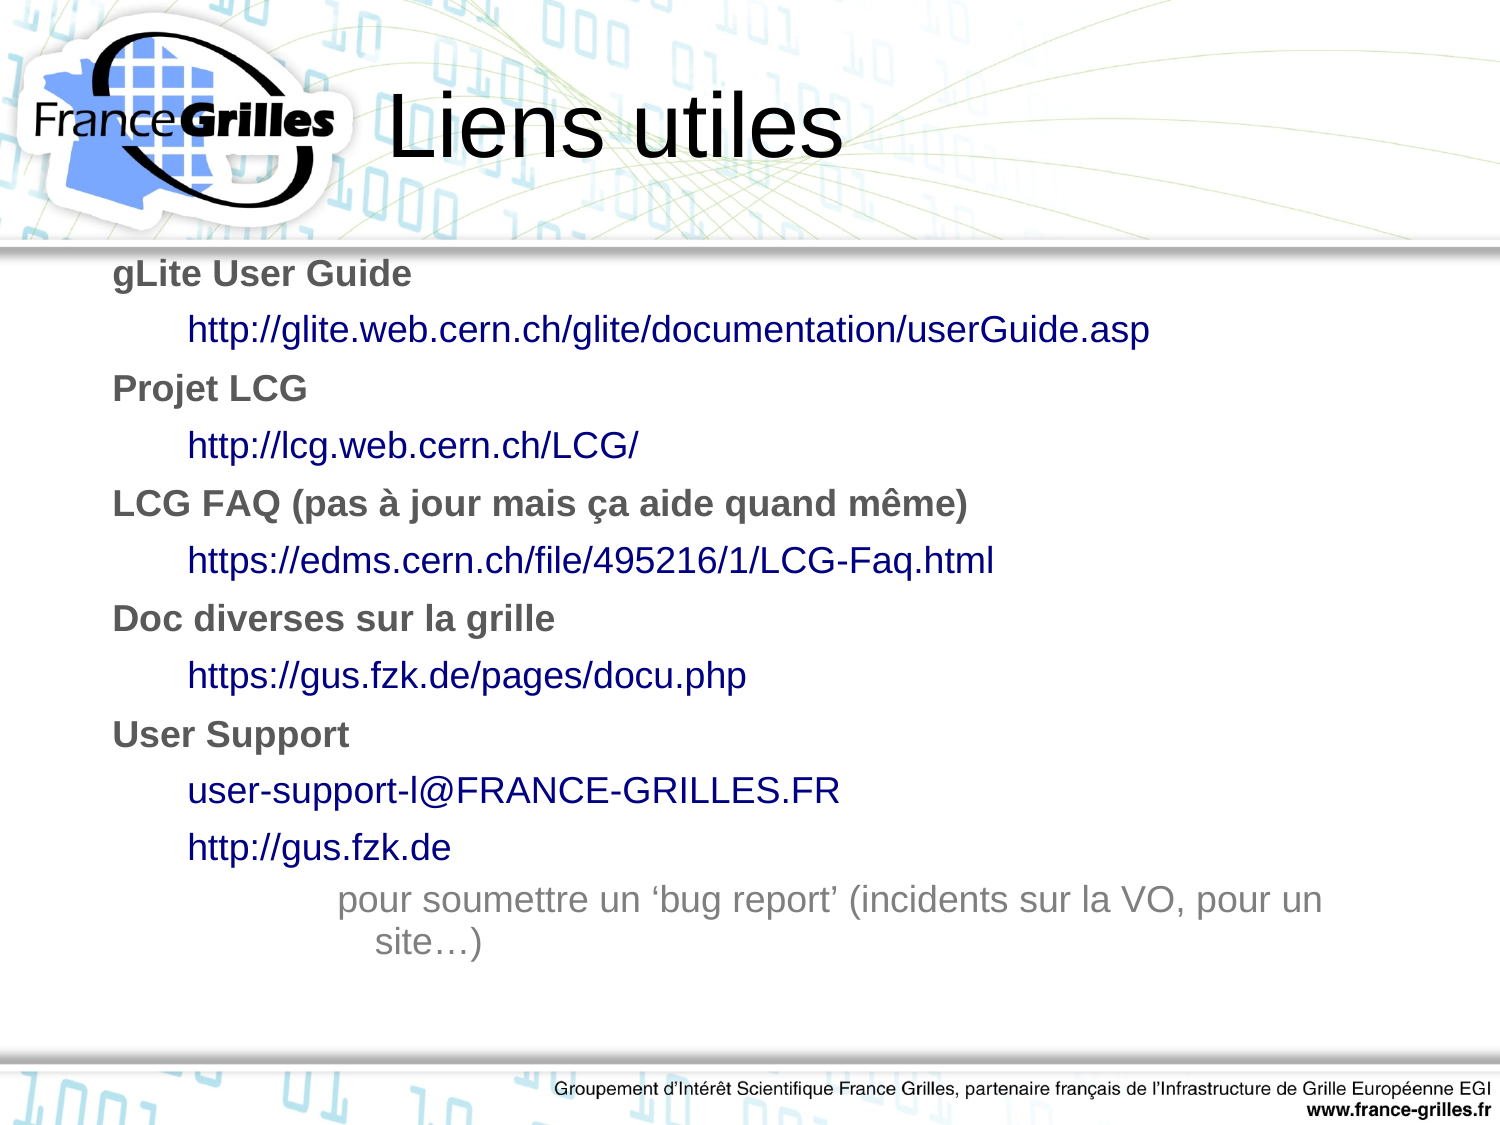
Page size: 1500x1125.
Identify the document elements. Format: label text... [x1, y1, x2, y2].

title Liens utiles [372, 7, 1459, 244]
list gLite User Guide http://glite.web.cern.ch/glite/documentation/userGuide.asp Projet LCG http://lcg.web.cern.ch/LCG/ LCG FAQ (pas à jour mais ça aide quand même) https://edms.cern.ch/file/495216/1/LCG-Faq.html Doc diverses sur la grille https://gus.fzk.de/pages/docu.php User Support user-support-l@FRANCE-GRILLES.FR http://gus.fzk.de pour soumettre un ‘bug report’ (incidents sur la VO, pour un site…) [97, 244, 1403, 1123]
picture [0, 0, 1500, 1125]
